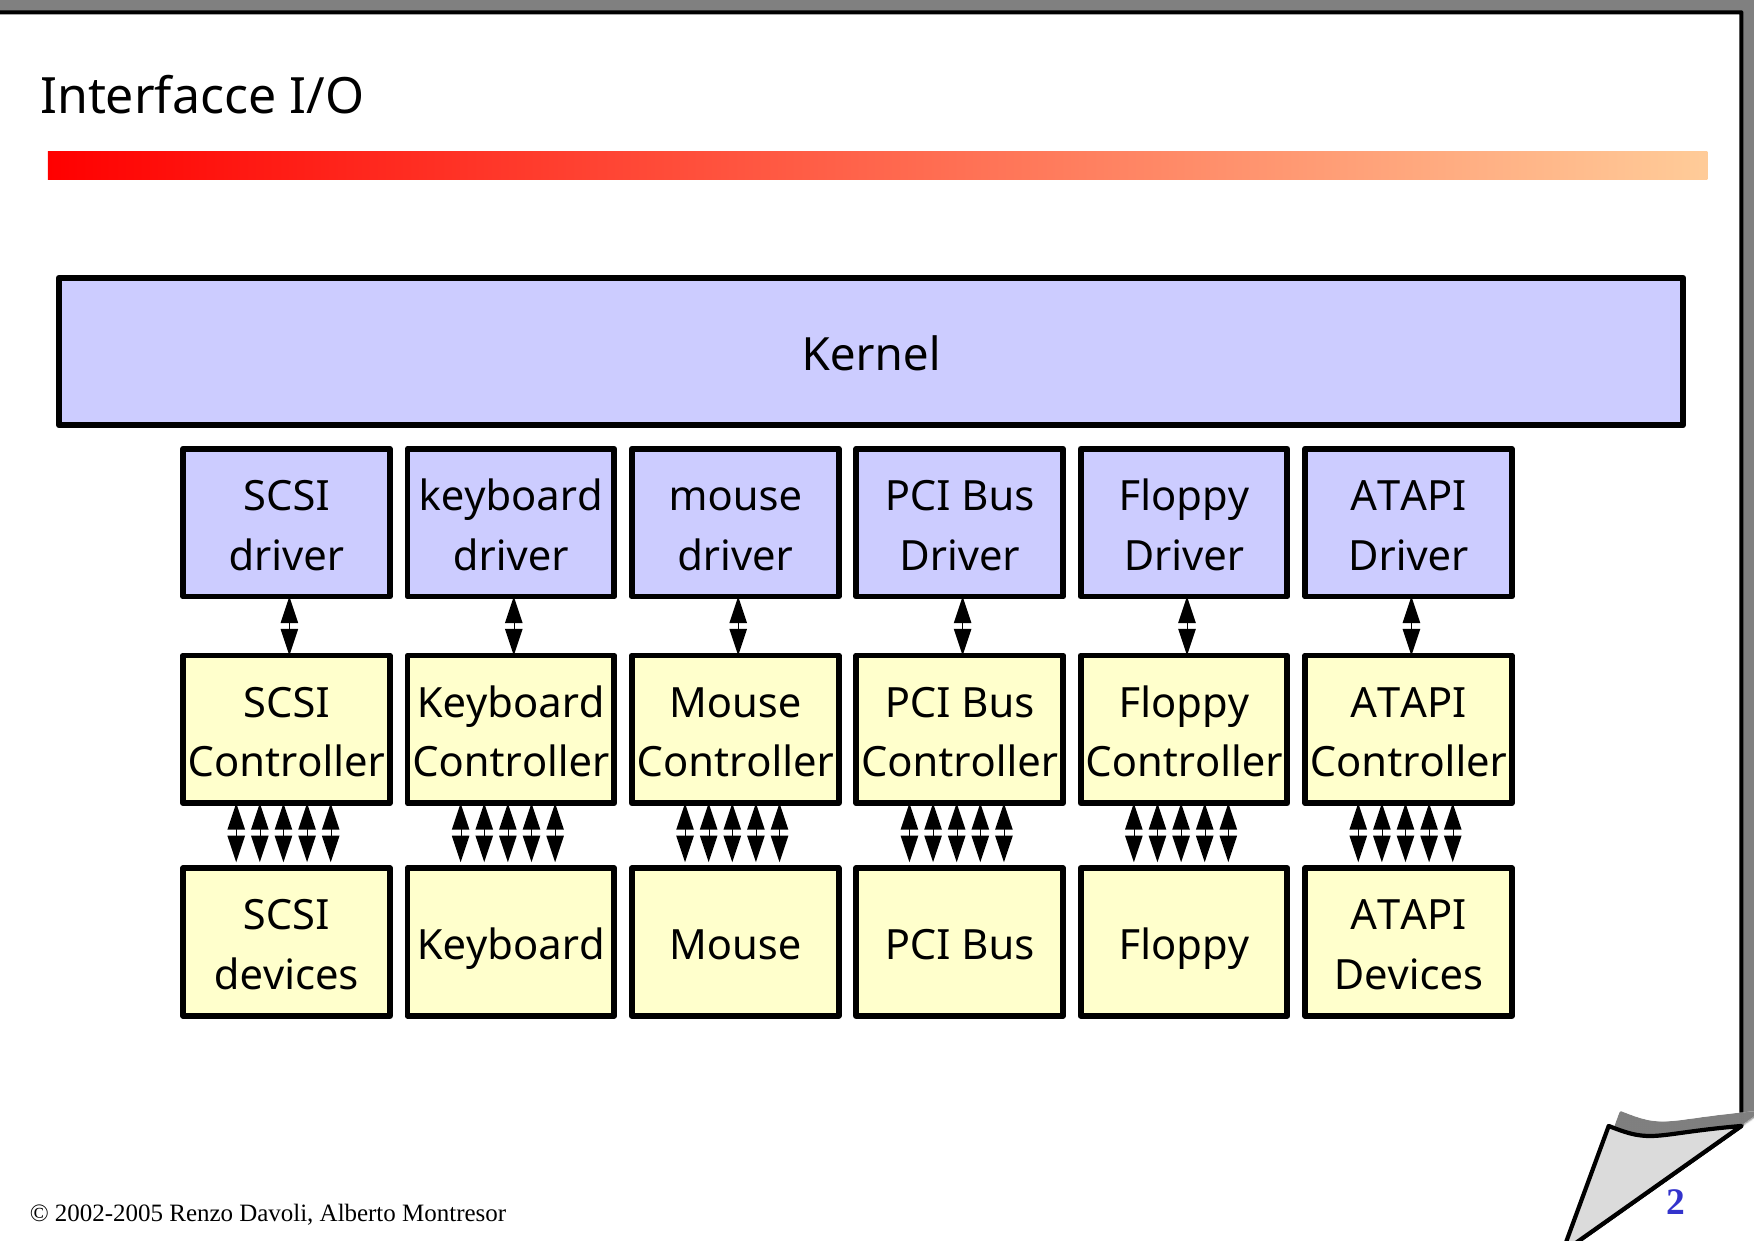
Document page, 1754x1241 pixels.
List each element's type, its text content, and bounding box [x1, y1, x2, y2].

text_box SCSI devices [183, 868, 390, 1016]
text_box PCI Bus Controller [856, 655, 1063, 804]
text_box mouse driver [631, 448, 839, 597]
text_box keyboard driver [407, 448, 615, 597]
text_box Keyboard Controller [407, 655, 615, 804]
text_box Keyboard [407, 868, 615, 1016]
text_box PCI Bus [856, 868, 1063, 1016]
text_box Kernel [59, 277, 1684, 426]
text_box Floppy [1080, 868, 1288, 1016]
text_box Mouse Controller [631, 655, 839, 804]
text_box Mouse [631, 868, 839, 1016]
text_box ATAPI Driver [1305, 448, 1512, 597]
text_box ATAPI Controller [1305, 655, 1512, 804]
text_box Floppy Controller [1080, 655, 1288, 804]
text_box PCI Bus Driver [856, 448, 1063, 597]
text_box SCSI Controller [183, 655, 390, 804]
text_box SCSI driver [183, 448, 390, 597]
title Interfacce I/O [40, 49, 1714, 144]
text_box Floppy Driver [1080, 448, 1288, 597]
text_box ATAPI Devices [1305, 868, 1512, 1016]
